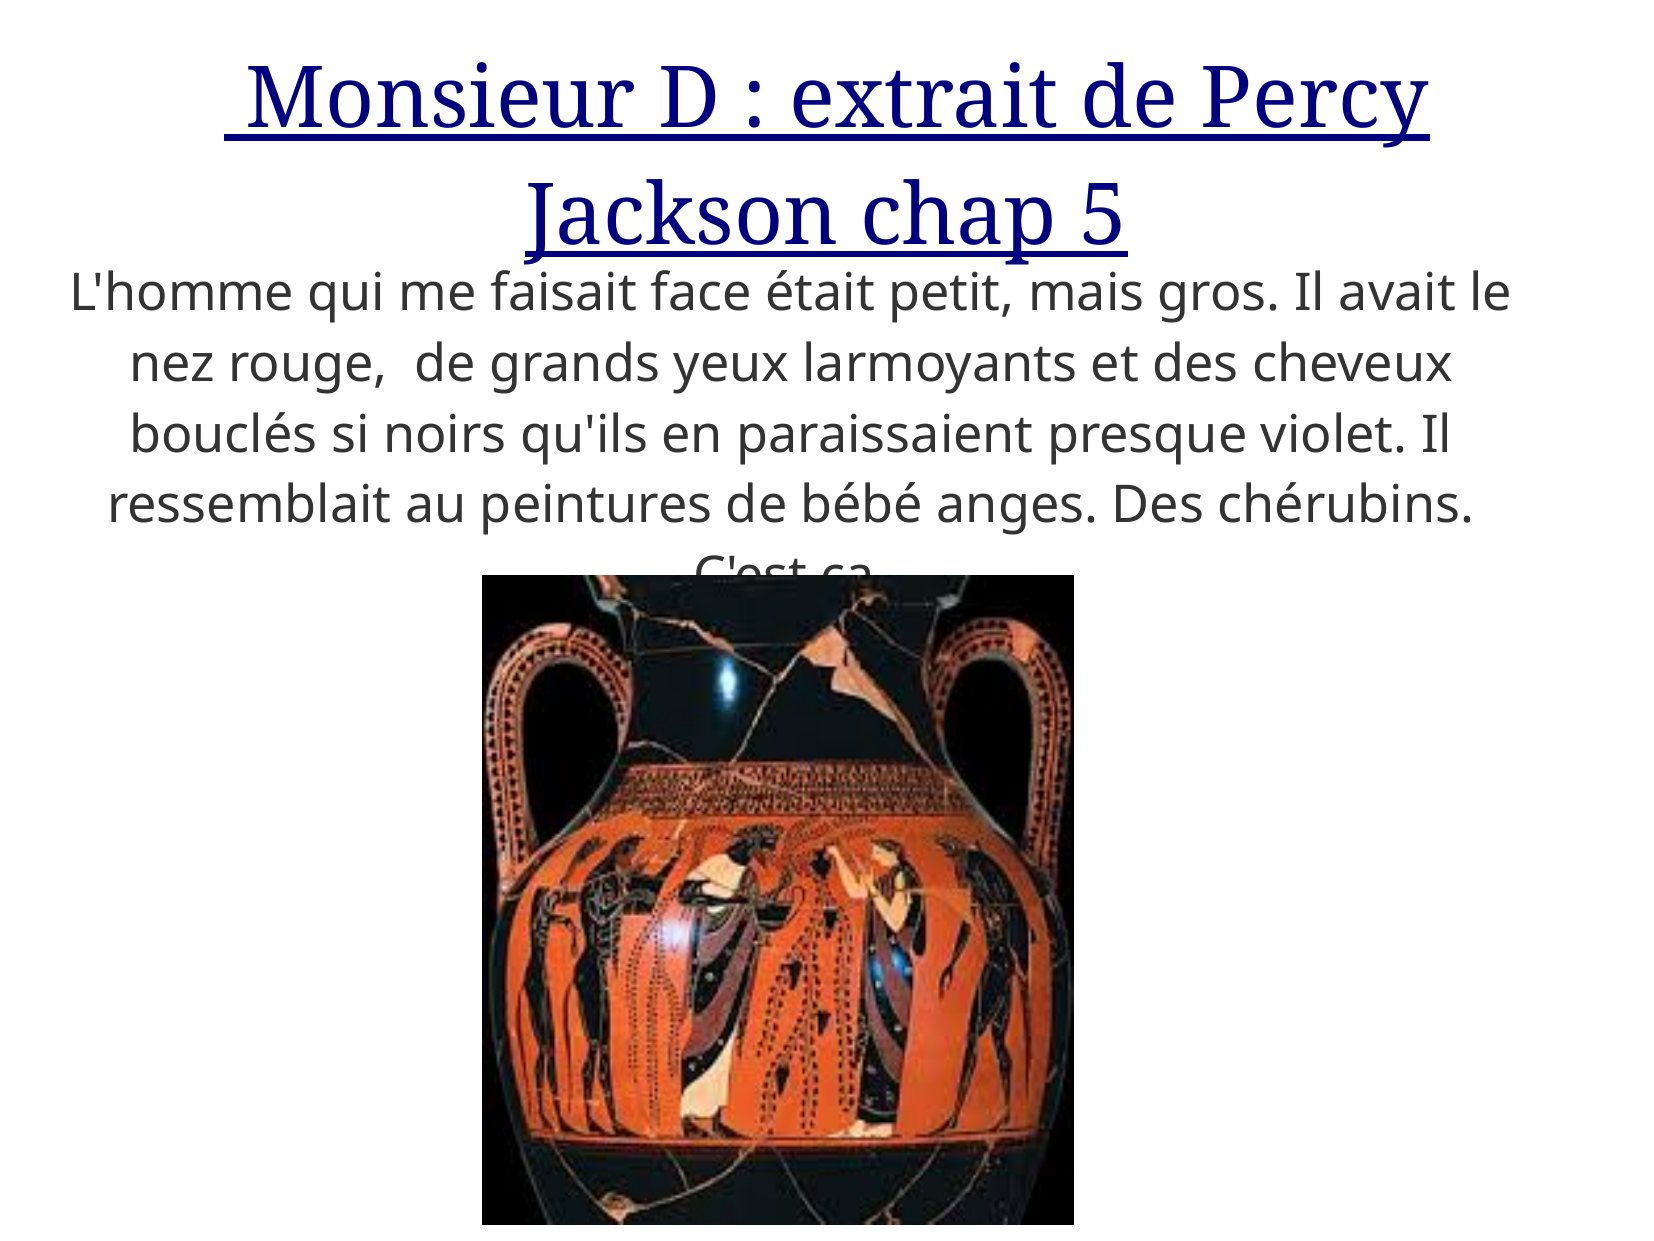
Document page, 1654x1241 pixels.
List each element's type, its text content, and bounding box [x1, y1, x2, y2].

title Monsieur D : extrait de Percy Jackson chap 5 [82, 37, 1571, 269]
subtitle L'homme qui me faisait face était petit, mais gros. Il avait le nez rouge, de grands yeux larmoyants et des cheveux bouclés si noirs qu'ils en paraissaient presque violet. Il ressemblait au peintures de bébé anges. Des chérubins. C'est ça. [47, 59, 1536, 863]
picture [482, 575, 1074, 1225]
